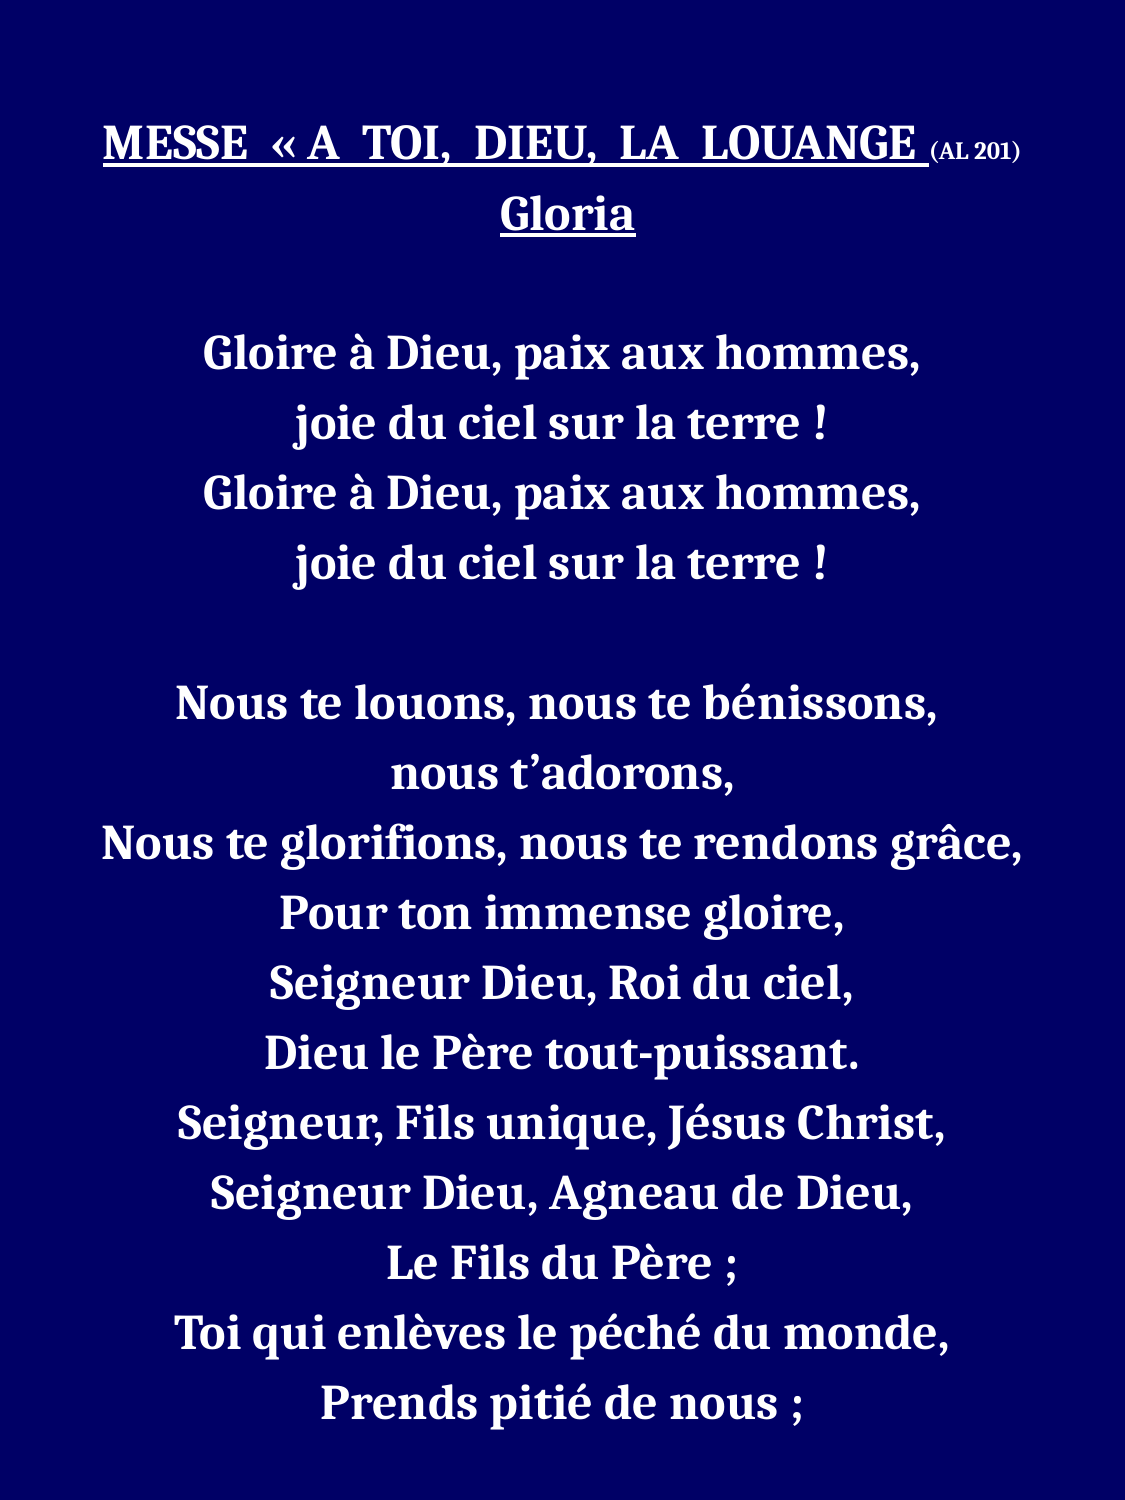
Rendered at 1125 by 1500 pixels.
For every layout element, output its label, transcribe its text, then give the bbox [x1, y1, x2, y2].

text_box MESSE « A TOI, DIEU, LA LOUANGE (AL 201) Gloria Gloire à Dieu, paix aux hommes, joie du ciel sur la terre ! Gloire à Dieu, paix aux hommes, joie du ciel sur la terre ! Nous te louons, nous te bénissons, nous t’adorons, Nous te glorifions, nous te rendons grâce, Pour ton immense gloire, Seigneur Dieu, Roi du ciel, Dieu le Père tout-puissant. Seigneur, Fils unique, Jésus Christ, Seigneur Dieu, Agneau de Dieu, Le Fils du Père ; Toi qui enlèves le péché du monde, Prends pitié de nous ; [56, 102, 1069, 1500]
